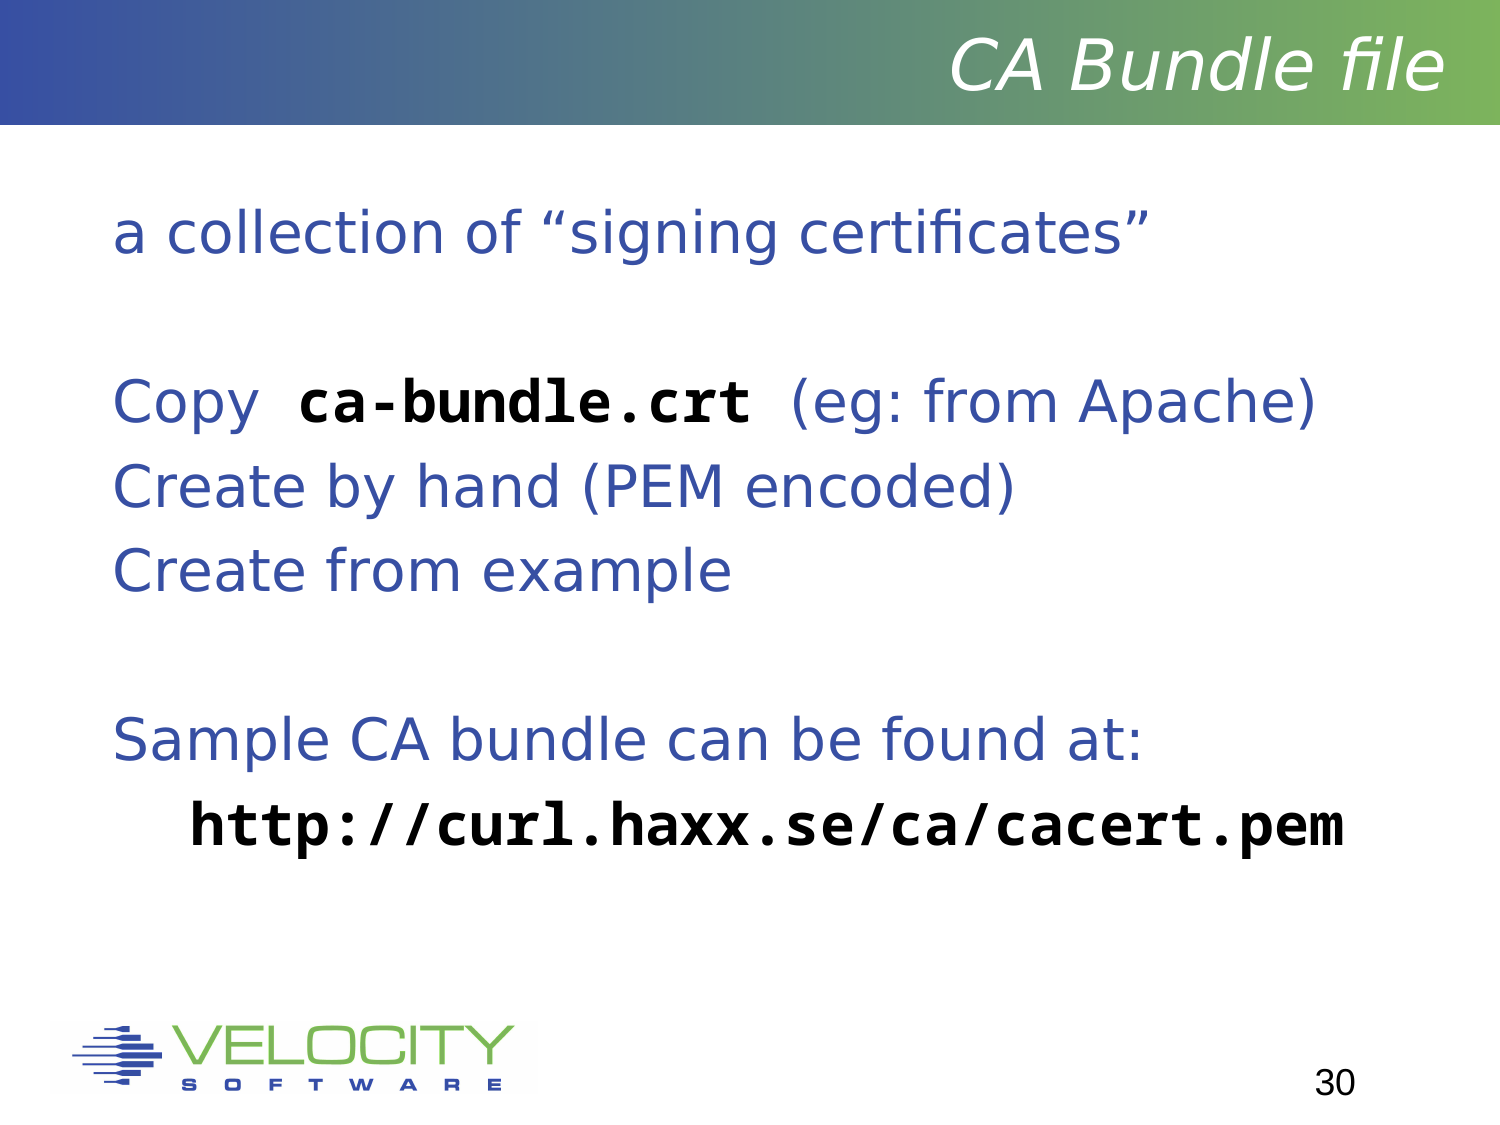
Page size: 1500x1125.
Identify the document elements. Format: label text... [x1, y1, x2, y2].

title CA Bundle file [62, 12, 1463, 113]
list a collection of “signing certificates” Copy ca-bundle.crt (eg: from Apache) Create by hand (PEM encoded) Create from example Sample CA bundle can be found at: http://curl.haxx.se/ca/cacert.pem [70, 187, 1438, 1034]
picture [50, 1021, 538, 1094]
